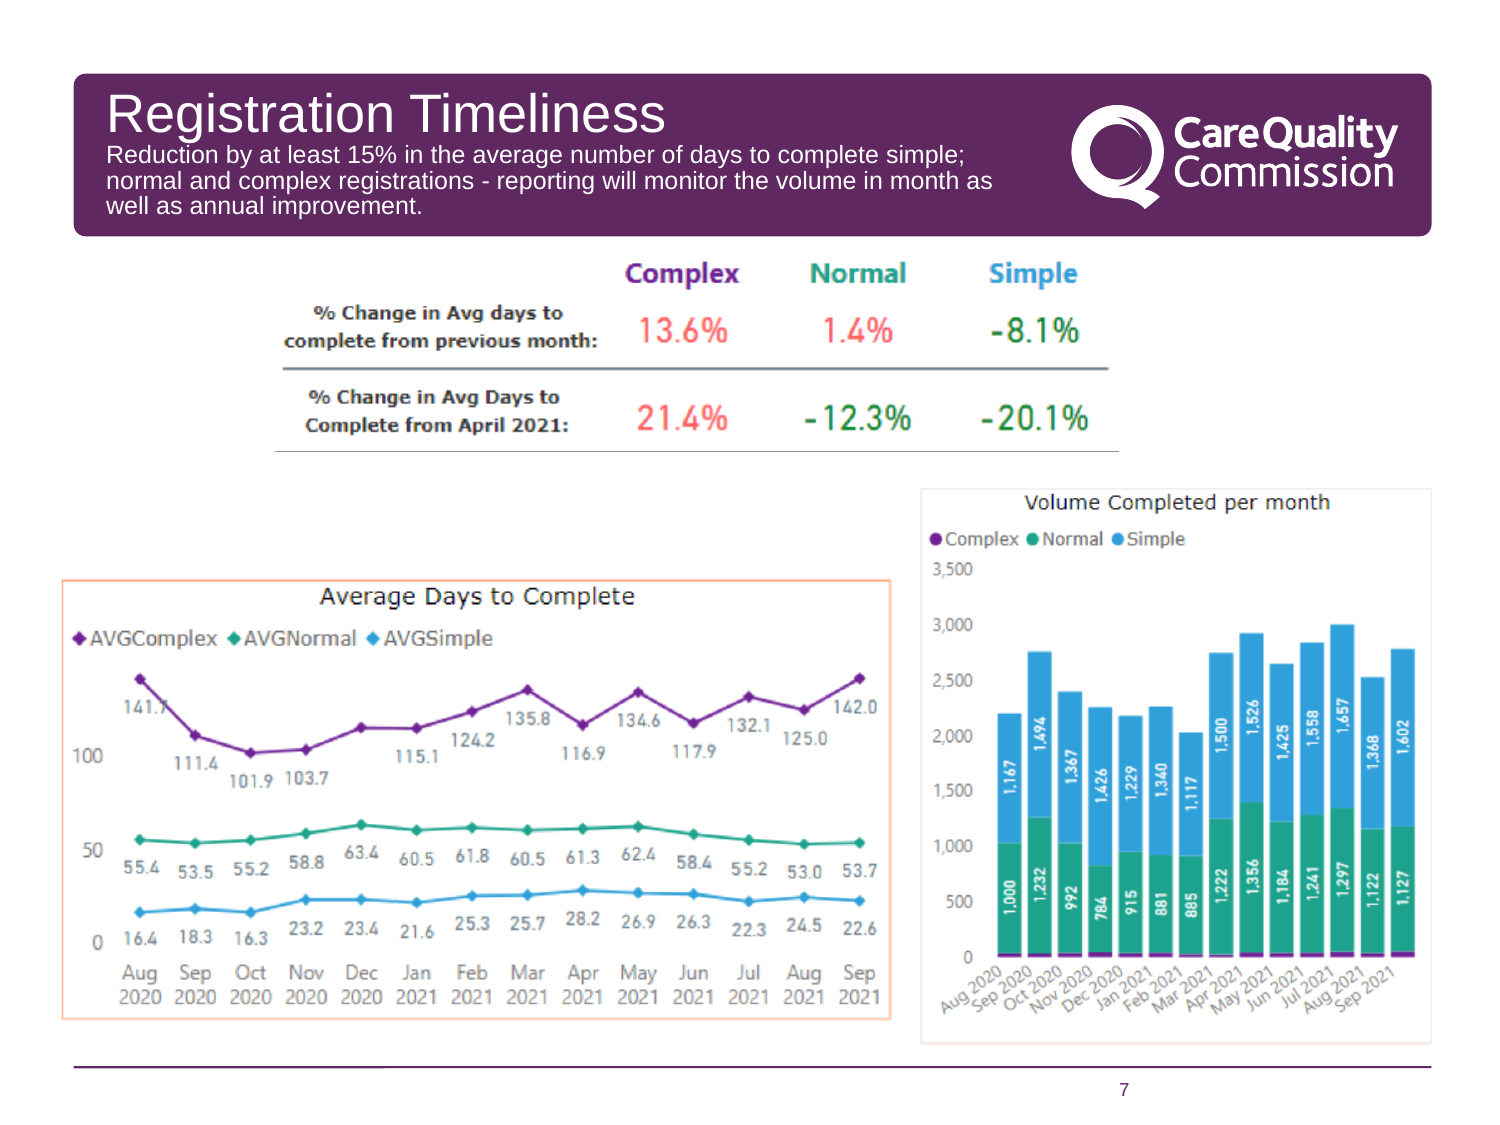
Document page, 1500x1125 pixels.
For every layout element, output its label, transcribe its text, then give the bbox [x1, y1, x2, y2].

picture [274, 242, 1120, 452]
picture [53, 568, 899, 1025]
text_box 7 [1119, 1046, 1432, 1101]
picture [920, 486, 1432, 1046]
title Registration Timeliness Reduction by at least 15% in the average number of days to complete simple; normal and complex registrations - reporting will monitor the volume in month as well as annual improvement. [106, 79, 1022, 229]
